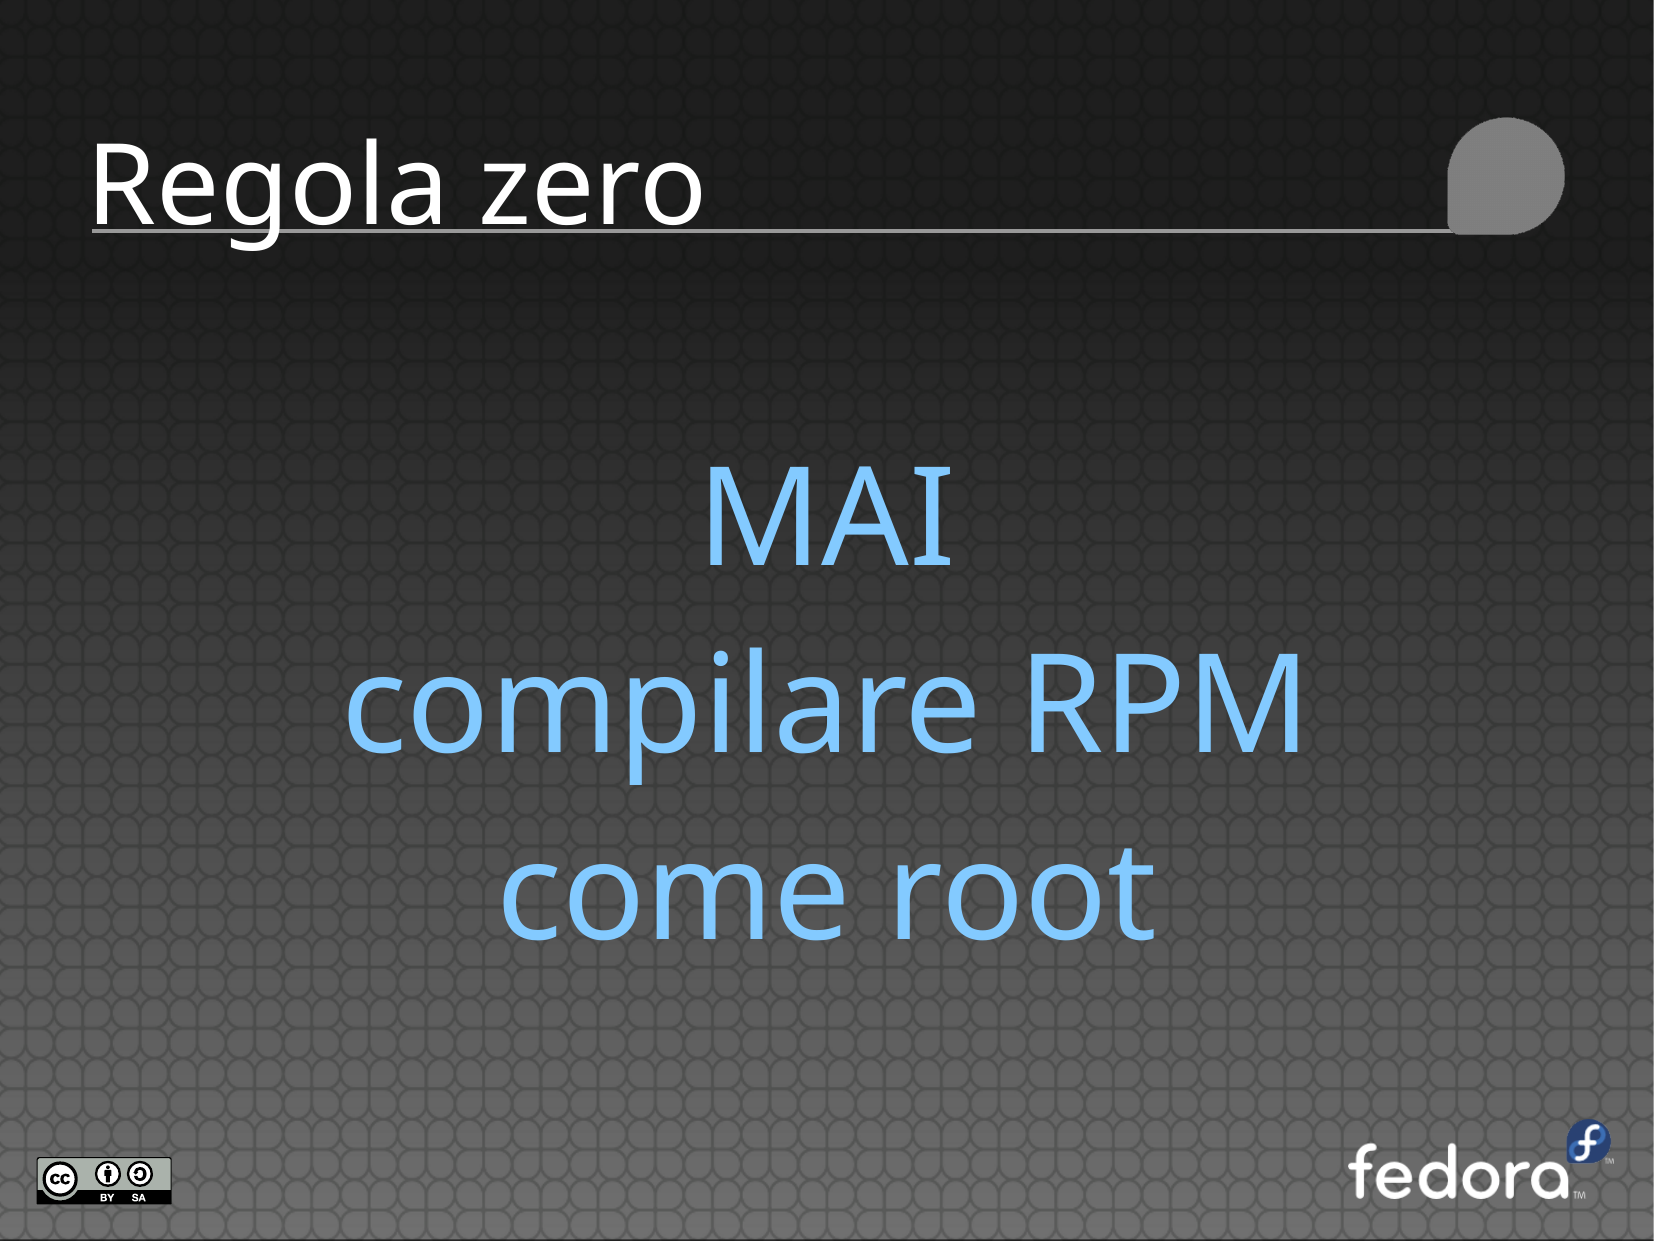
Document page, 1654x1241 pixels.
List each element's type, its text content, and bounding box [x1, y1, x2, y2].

title Regola zero [86, 110, 1576, 251]
subtitle MAI compilare RPM come root [82, 290, 1571, 1109]
picture [0, 0, 1654, 1241]
